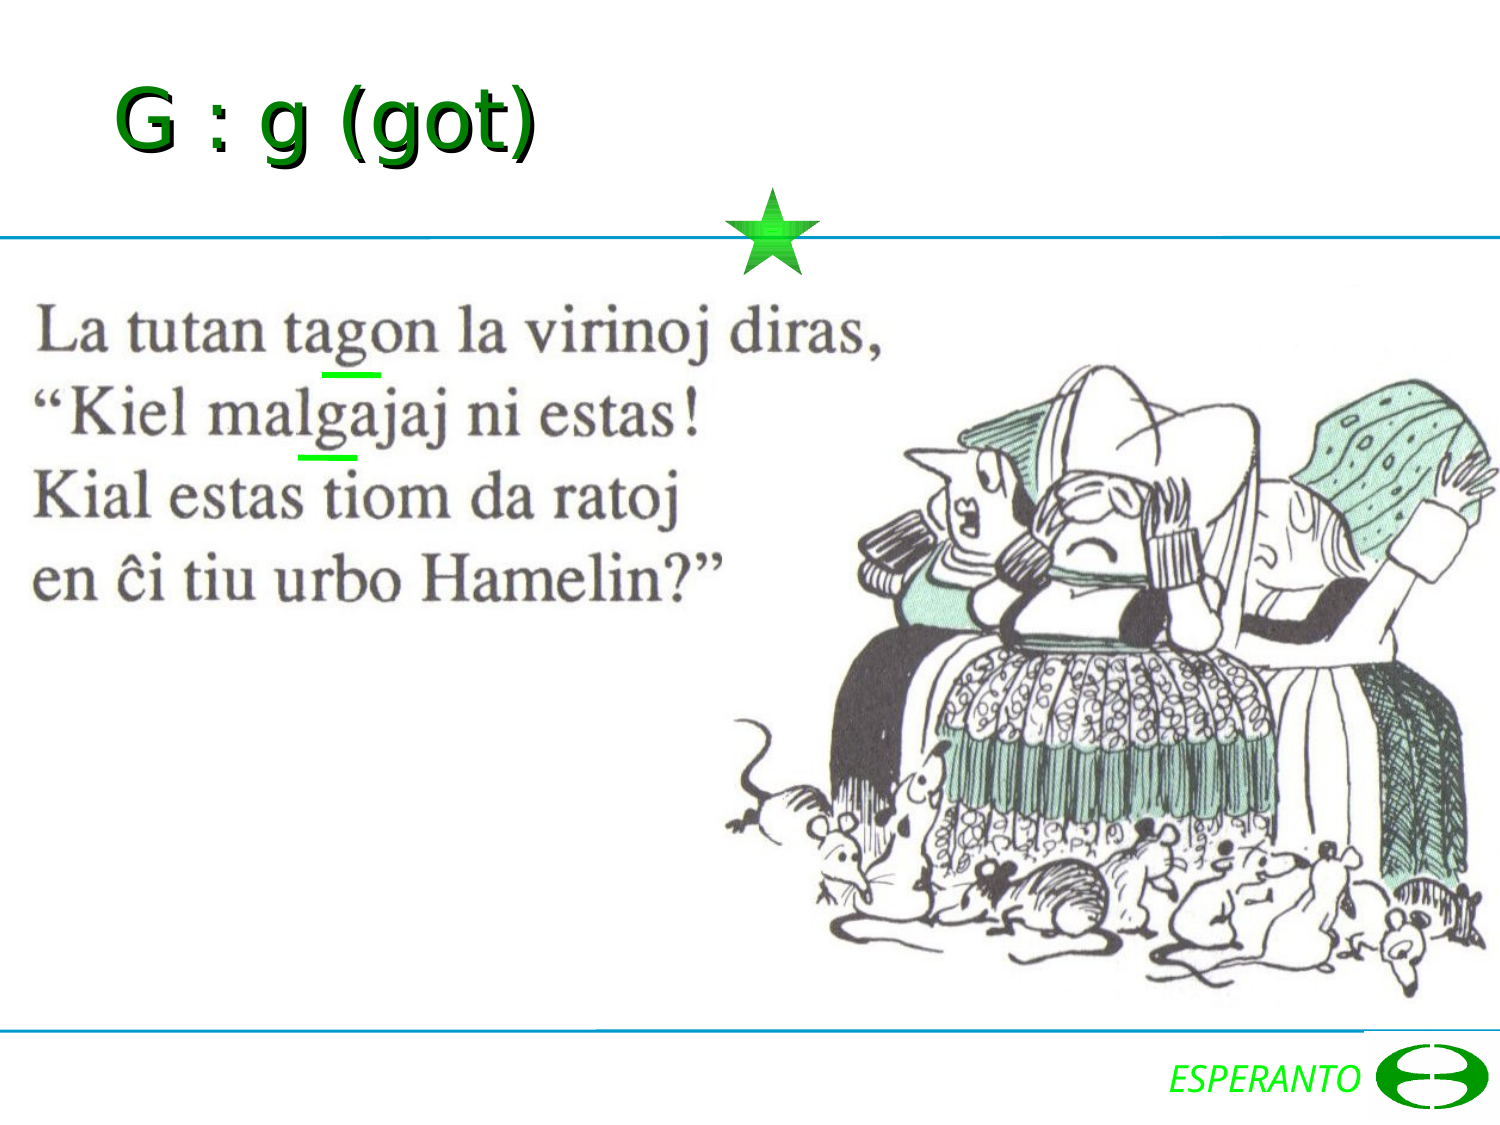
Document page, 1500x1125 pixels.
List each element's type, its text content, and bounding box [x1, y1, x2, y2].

title G : g (got) [112, 5, 1448, 245]
picture [1364, 1032, 1500, 1122]
picture [29, 284, 1500, 1015]
